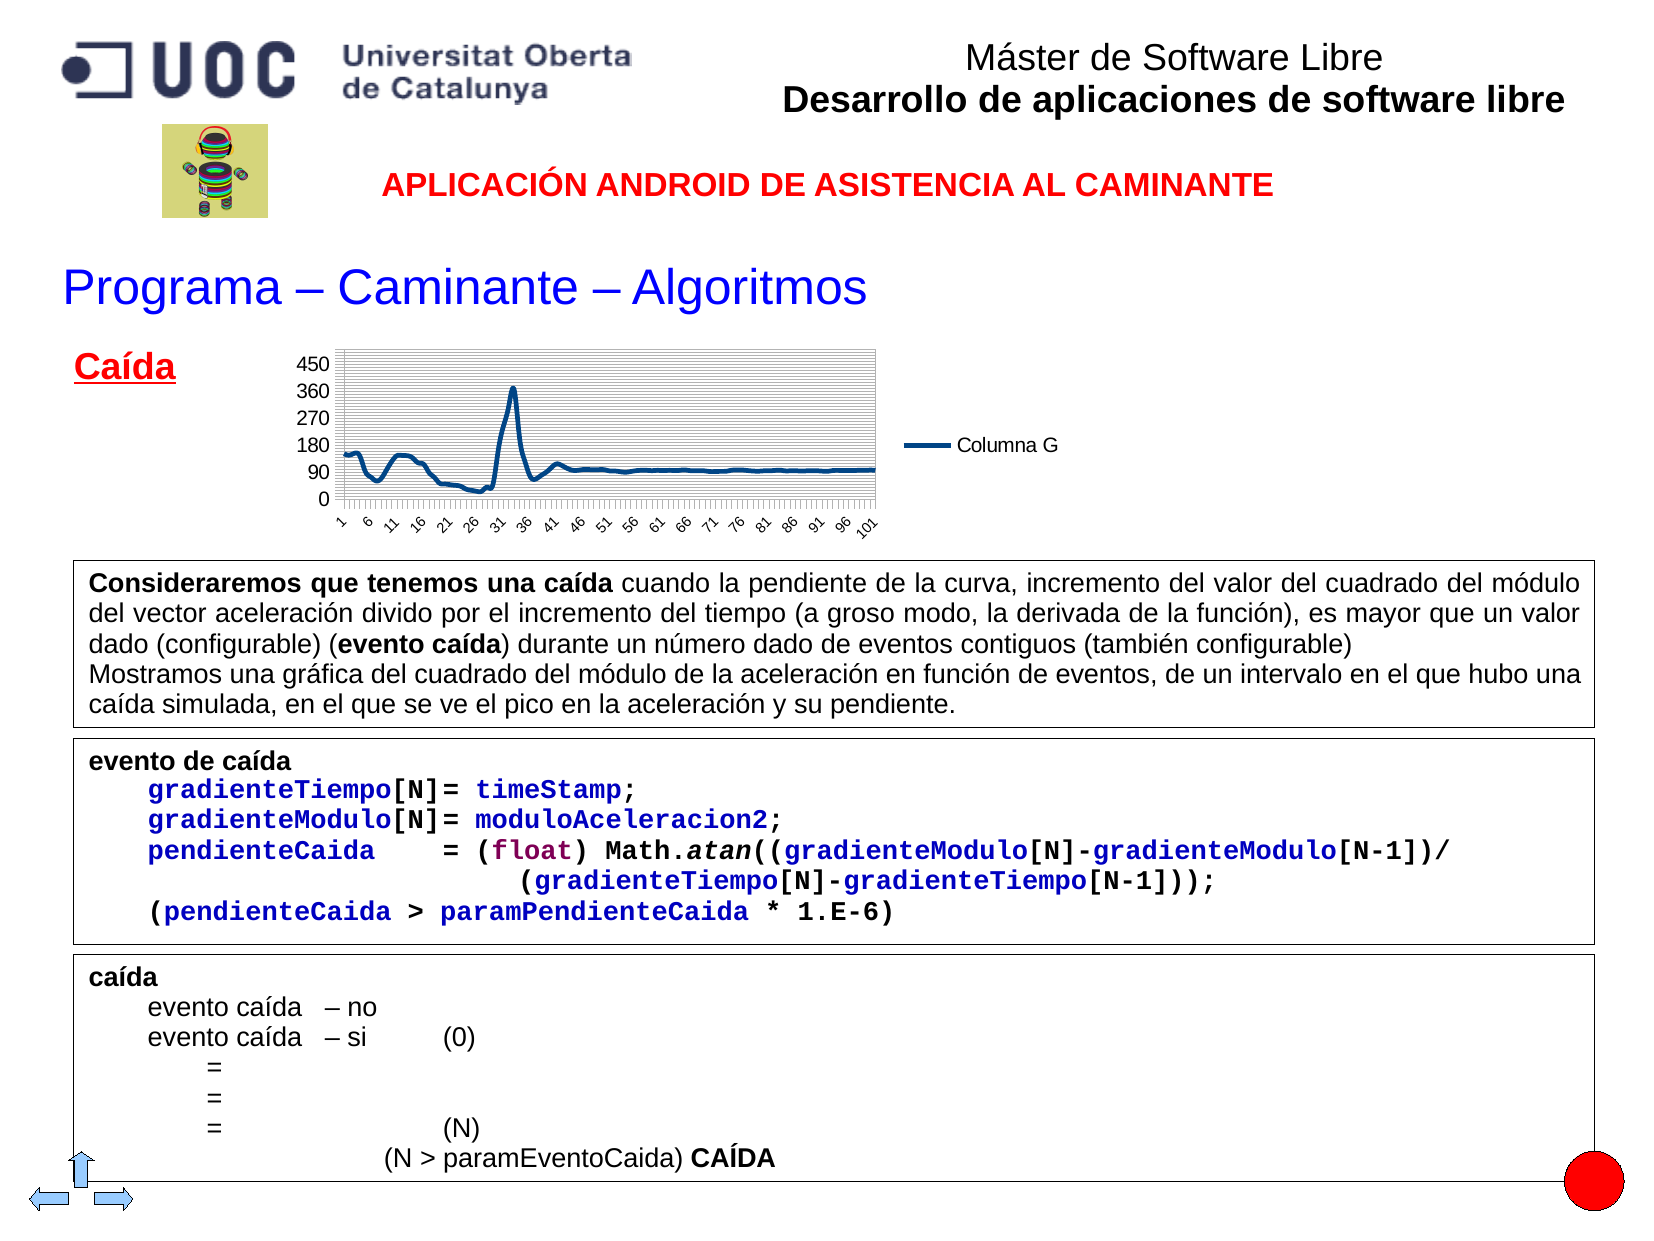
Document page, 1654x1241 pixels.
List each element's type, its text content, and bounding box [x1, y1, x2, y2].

text_box [29, 1187, 69, 1211]
text_box Máster de Software Libre Desarrollo de aplicaciones de software libre [754, 29, 1595, 130]
picture [162, 124, 268, 218]
list Programa – Caminante – Algoritmos [62, 249, 1300, 325]
text_box Consideraremos que tenemos una caída cuando la pendiente de la curva, incremento del valor del cuadrado del módulo del vector aceleración divido por el incremento del tiempo (a groso modo, la derivada de la función), es mayor que un valor dado (configurable) (evento caída) durante un número dado de eventos contiguos (también configurable) Mostramos una gráfica del cuadrado del módulo de la aceleración en función de eventos, de un intervalo en el que hubo una caída simulada, en el que se ve el pico en la aceleración y su pendiente. [73, 560, 1595, 728]
text_box evento de caída gradienteTiempo[N] = timeStamp; gradienteModulo[N] = moduloAceleracion2; pendienteCaida = (float) Math.atan((gradienteModulo[N]-gradienteModulo[N-1])/ (gradienteTiempo[N]-gradienteTiempo[N-1])); (pendienteCaida > paramPendienteCaida * 1.E-6) [73, 738, 1595, 945]
text_box [68, 1151, 95, 1188]
text_box Caída [59, 338, 191, 399]
text_box [94, 1187, 133, 1211]
text_box [1564, 1151, 1625, 1211]
text_box APLICACIÓN ANDROID DE ASISTENCIA AL CAMINANTE [105, 149, 1552, 222]
chart [280, 345, 1078, 547]
picture [61, 41, 632, 105]
text_box caída evento caída – no evento caída – si (0) = = = (N) (N > paramEventoCaida) CAÍDA [73, 954, 1595, 1182]
